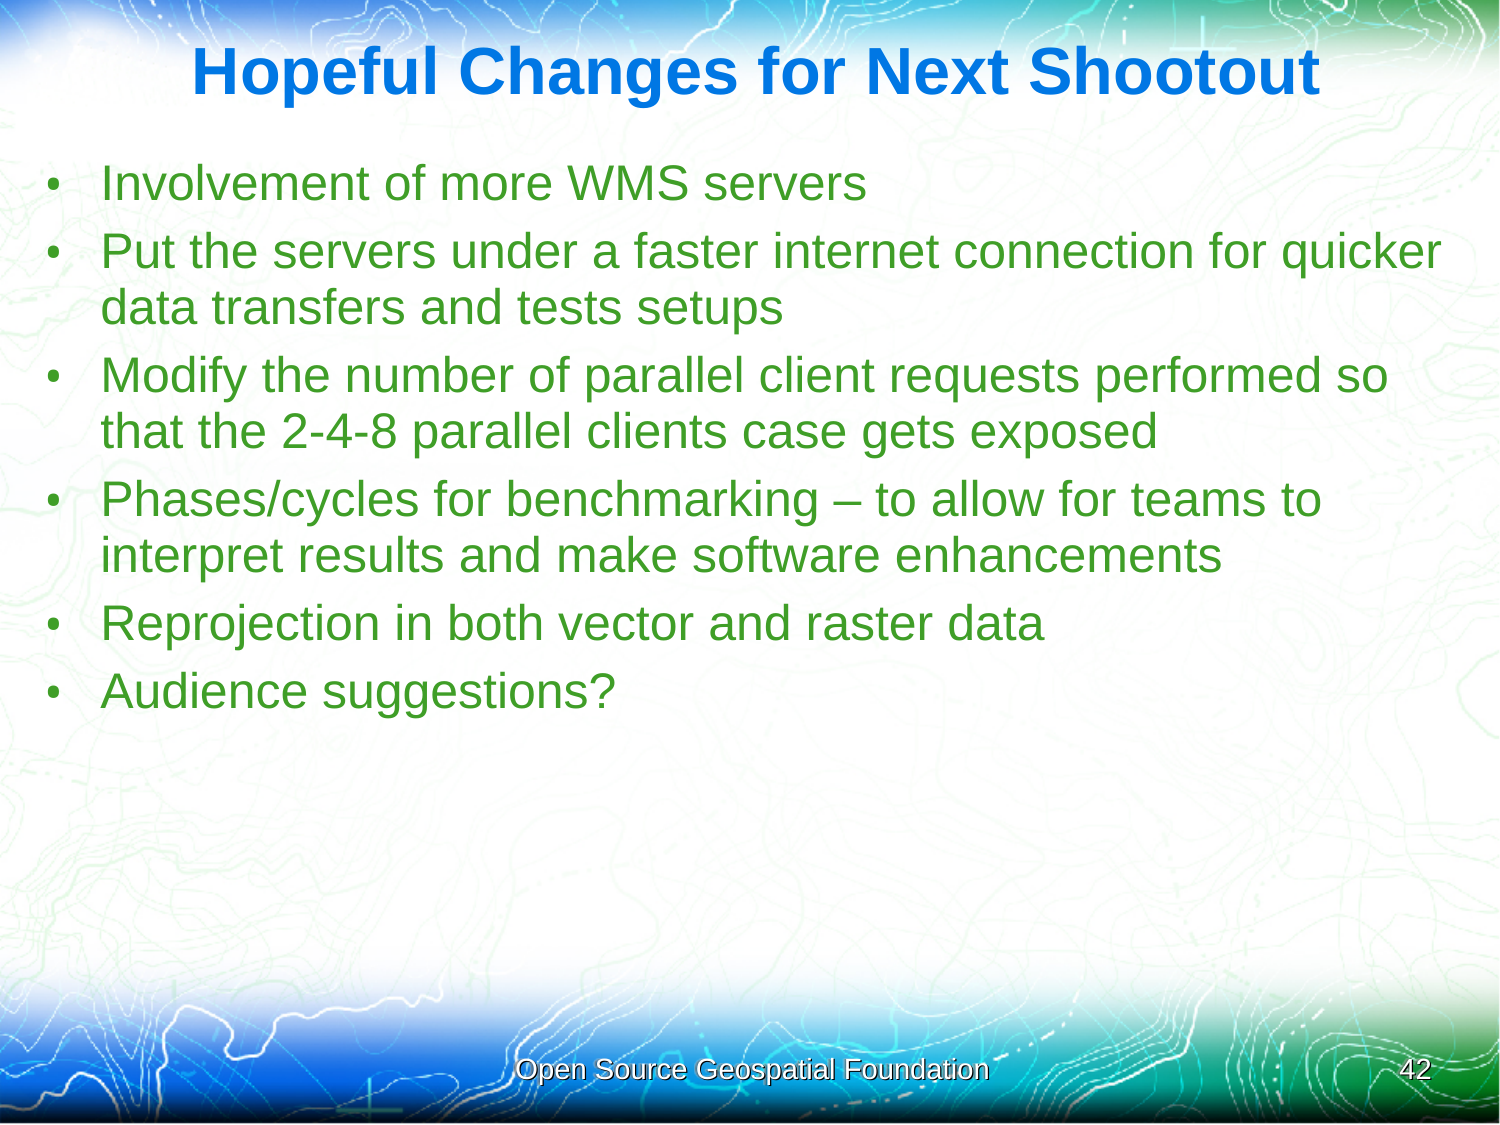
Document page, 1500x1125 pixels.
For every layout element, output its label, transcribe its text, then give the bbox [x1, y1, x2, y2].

picture [0, 0, 1500, 1125]
list Involvement of more WMS servers Put the servers under a faster internet connection for quicker data transfers and tests setups Modify the number of parallel client requests performed so that the 2-4-8 parallel clients case gets exposed Phases/cycles for benchmarking – to allow for teams to interpret results and make software enhancements Reprojection in both vector and raster data Audience suggestions? [29, 147, 1477, 891]
title Hopeful Changes for Next Shootout [177, 20, 1477, 122]
